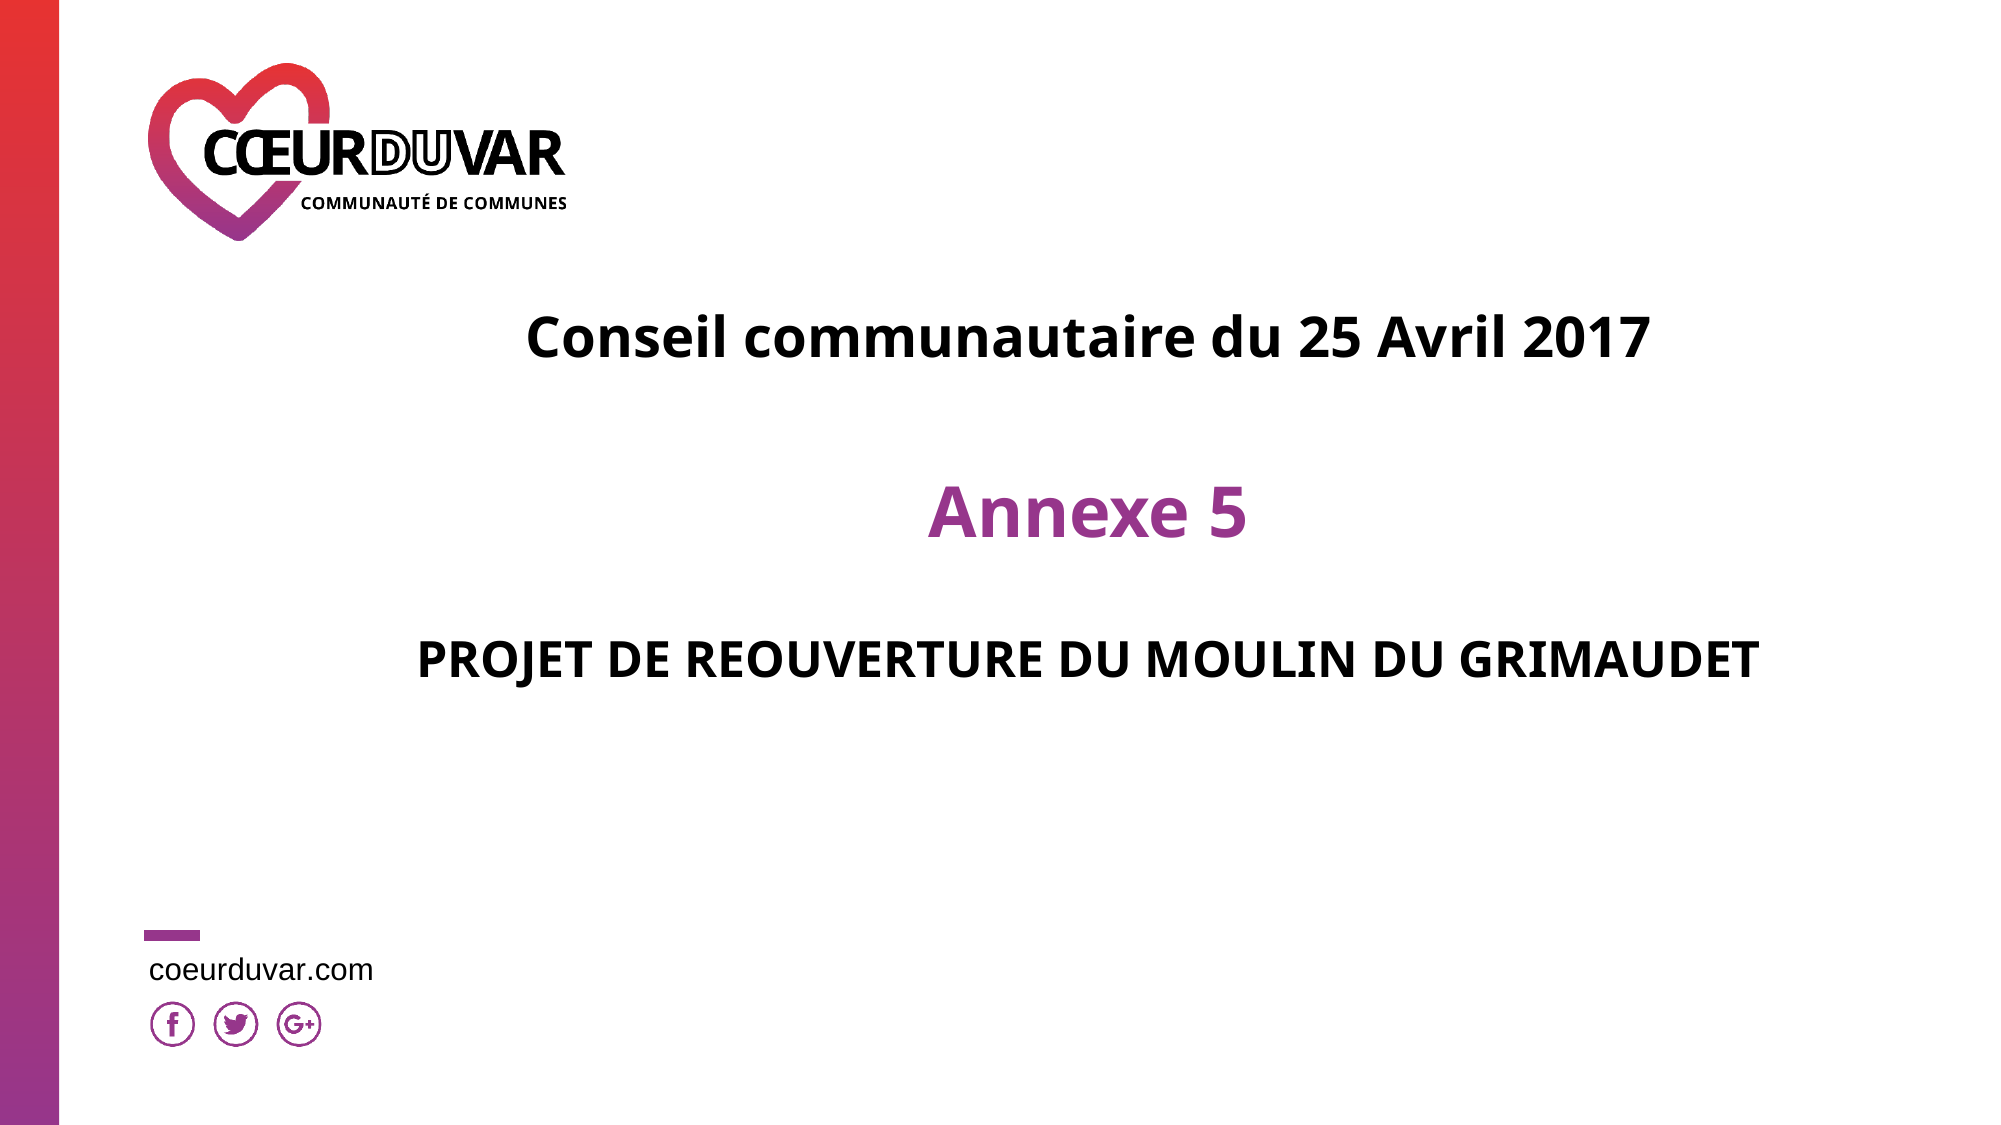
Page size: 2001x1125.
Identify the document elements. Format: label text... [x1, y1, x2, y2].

picture [148, 999, 323, 1048]
list Conseil communautaire du 25 Avril 2017 Annexe 5 PROJET DE REOUVERTURE DU MOULIN DU GRIMAUDET [316, 226, 1862, 982]
picture [148, 63, 566, 241]
